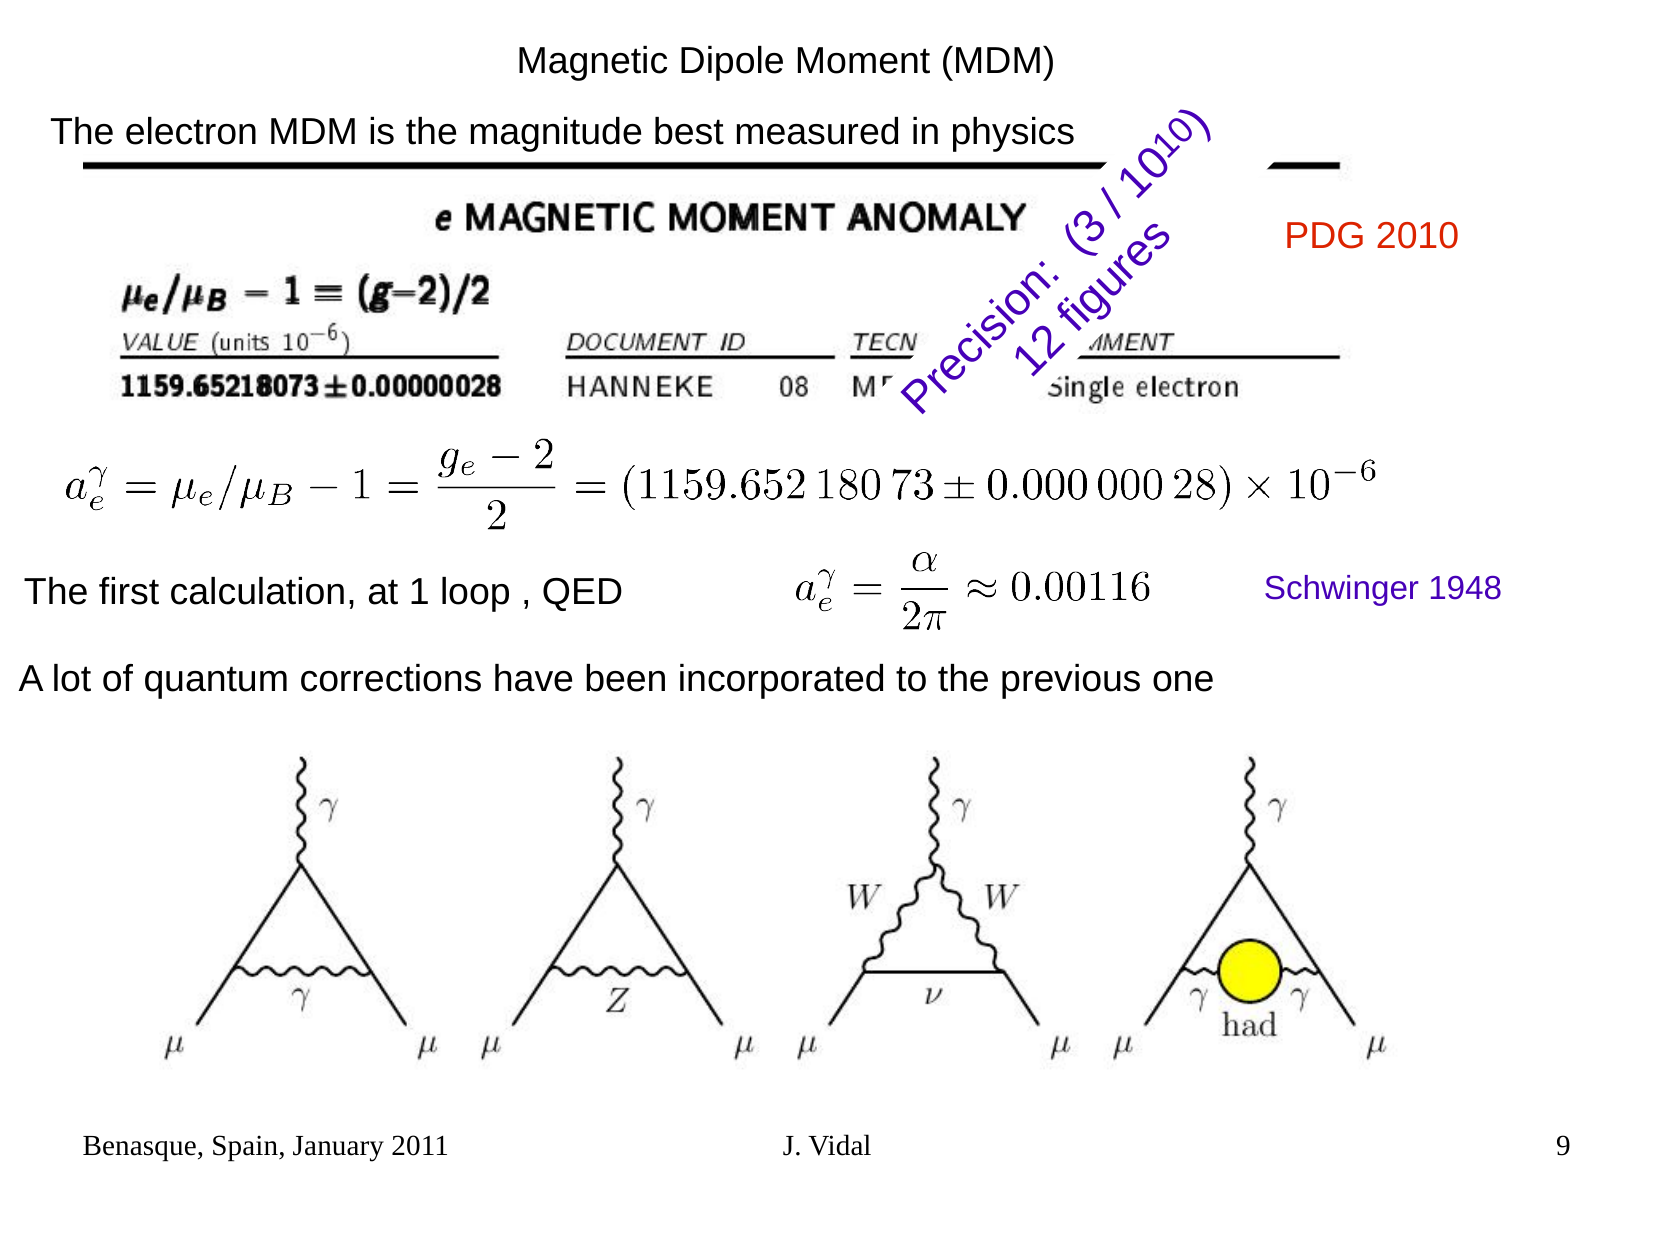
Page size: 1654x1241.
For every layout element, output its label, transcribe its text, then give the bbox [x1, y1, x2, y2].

text_box Magnetic Dipole Moment (MDM) [501, 31, 1071, 89]
text_box The electron MDM is the magnitude best measured in physics [35, 103, 1091, 161]
picture [1023, 154, 1359, 414]
text_box Precision: (3 / 1010) 12 figures [875, 47, 1306, 478]
picture [61, 433, 1381, 532]
text_box A lot of quantum corrections have been incorporated to the previous one [3, 649, 1241, 707]
picture [147, 738, 1412, 1076]
text_box The first calculation, at 1 loop , QED [9, 563, 639, 621]
picture [791, 550, 1155, 632]
text_box PDG 2010 [1269, 206, 1475, 264]
text_box Schwinger 1948 [1249, 562, 1518, 615]
picture [83, 154, 1114, 414]
